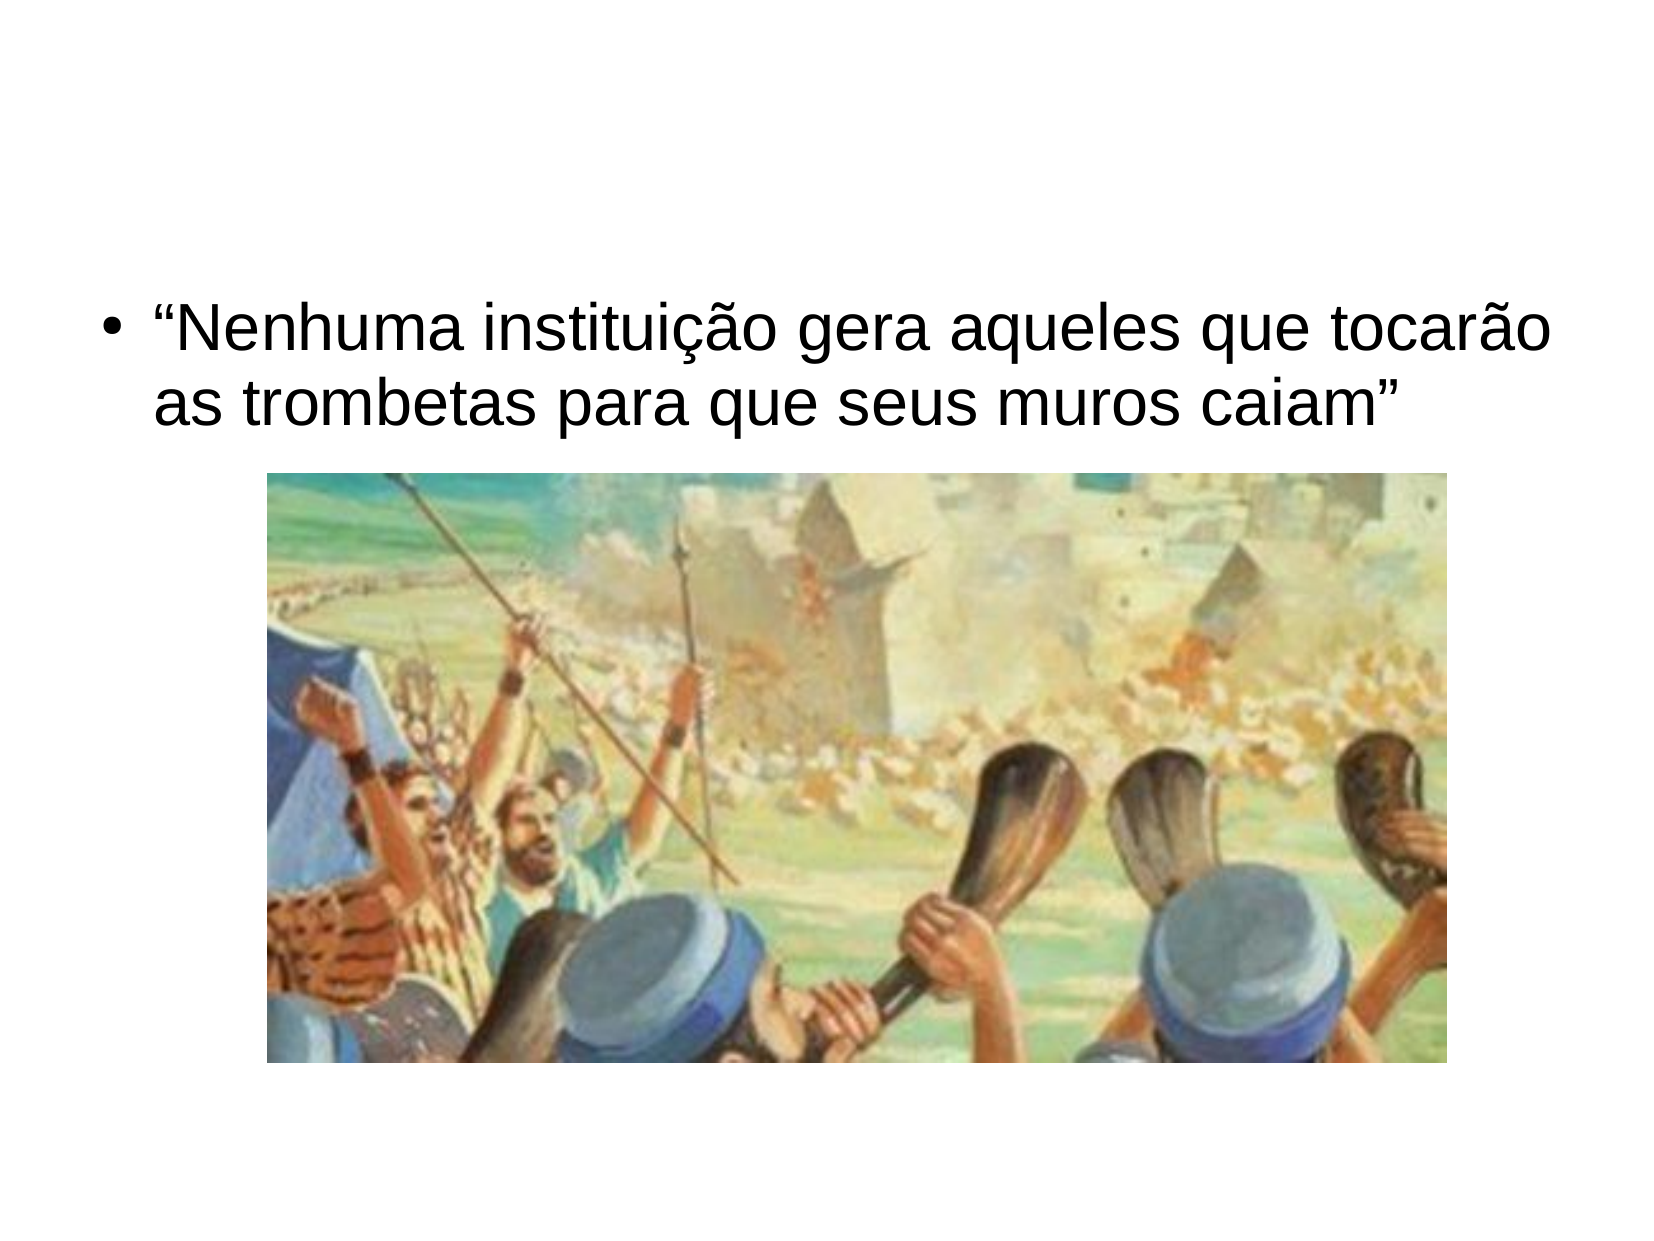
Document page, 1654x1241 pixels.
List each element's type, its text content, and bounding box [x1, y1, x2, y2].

list “Nenhuma instituição gera aqueles que tocarão as trombetas para que seus muros caiam” [82, 290, 1571, 1010]
picture [267, 473, 1447, 1063]
